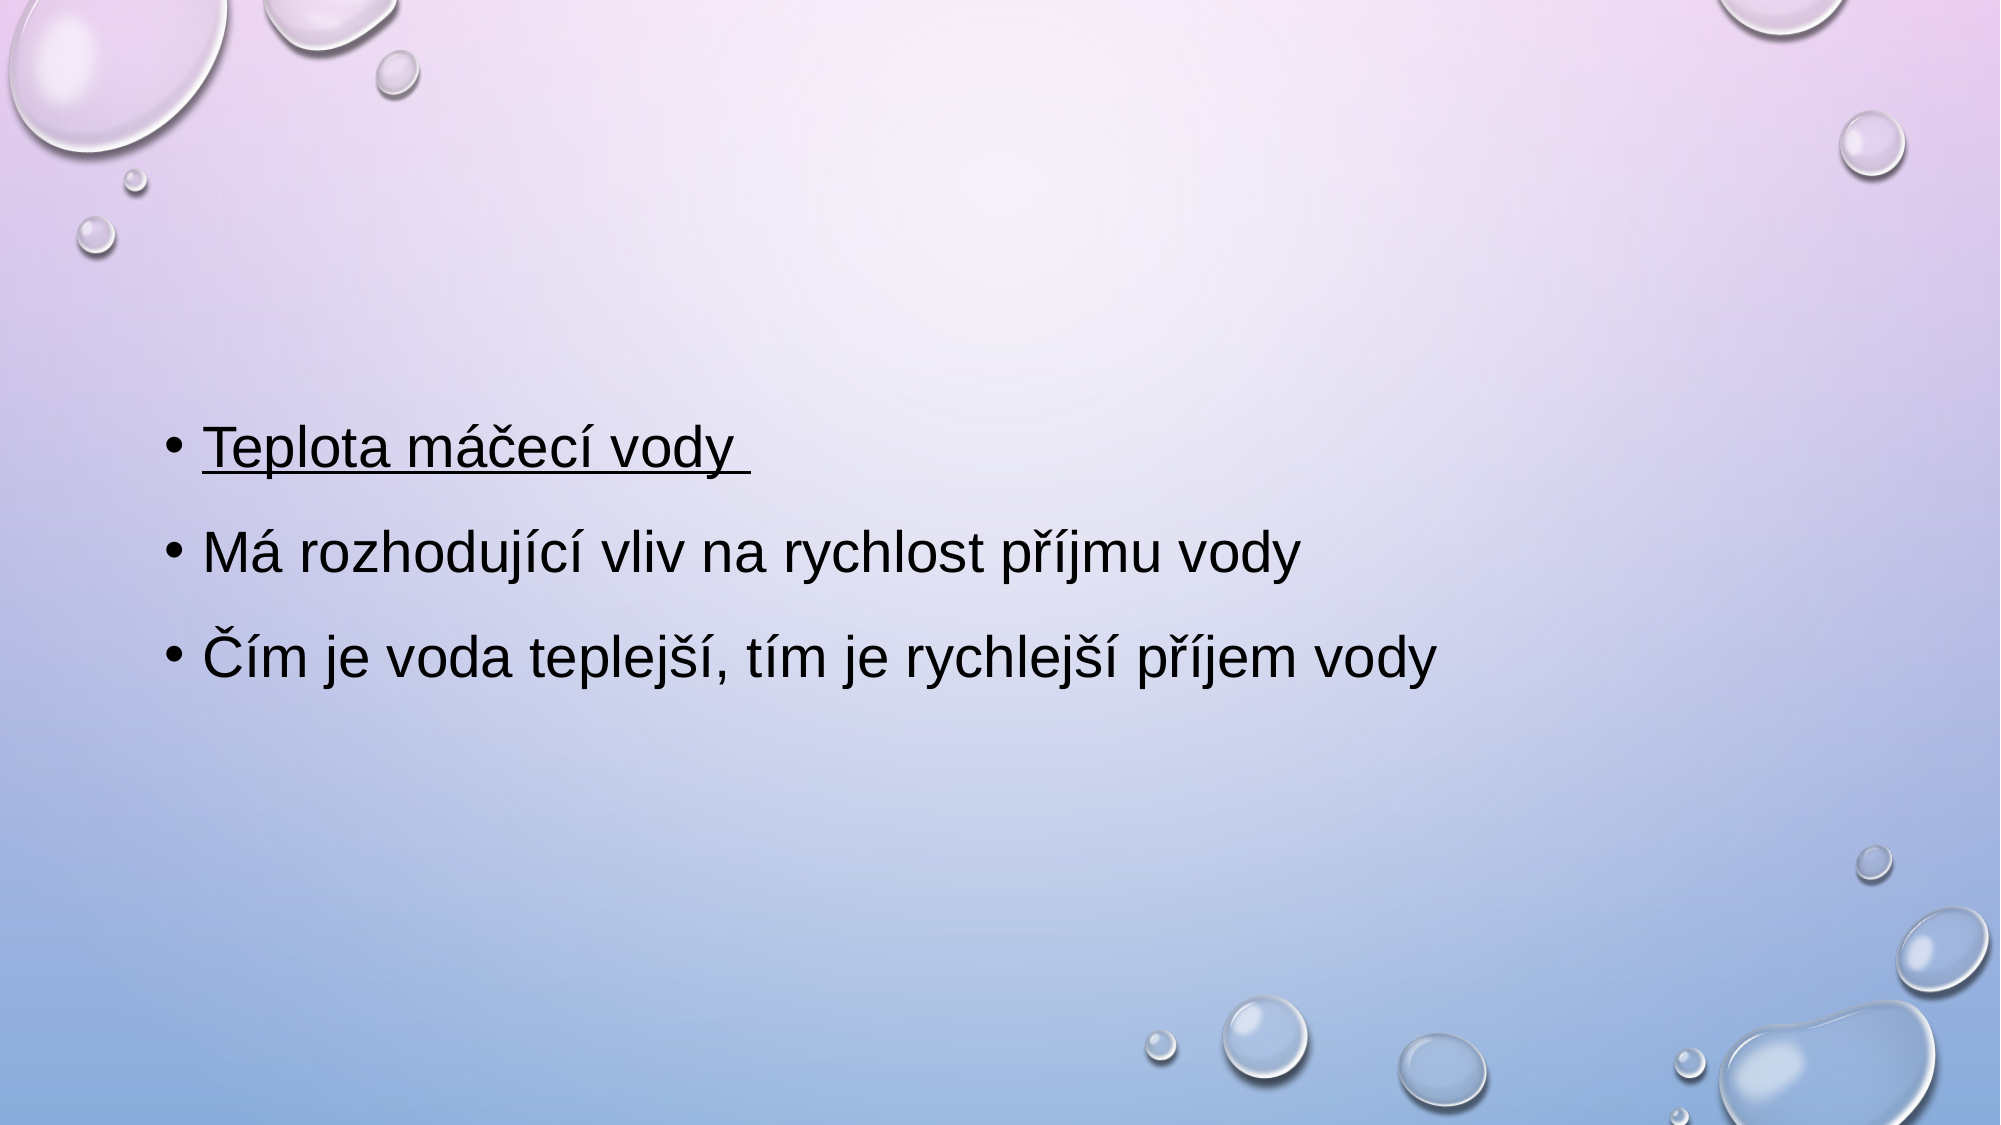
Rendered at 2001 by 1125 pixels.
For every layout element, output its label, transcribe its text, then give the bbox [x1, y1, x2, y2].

title [149, 101, 1851, 364]
list Teplota máčecí vody Má rozhodující vliv na rychlost příjmu vody Čím je voda teplejší, tím je rychlejší příjem vody [149, 388, 1850, 950]
